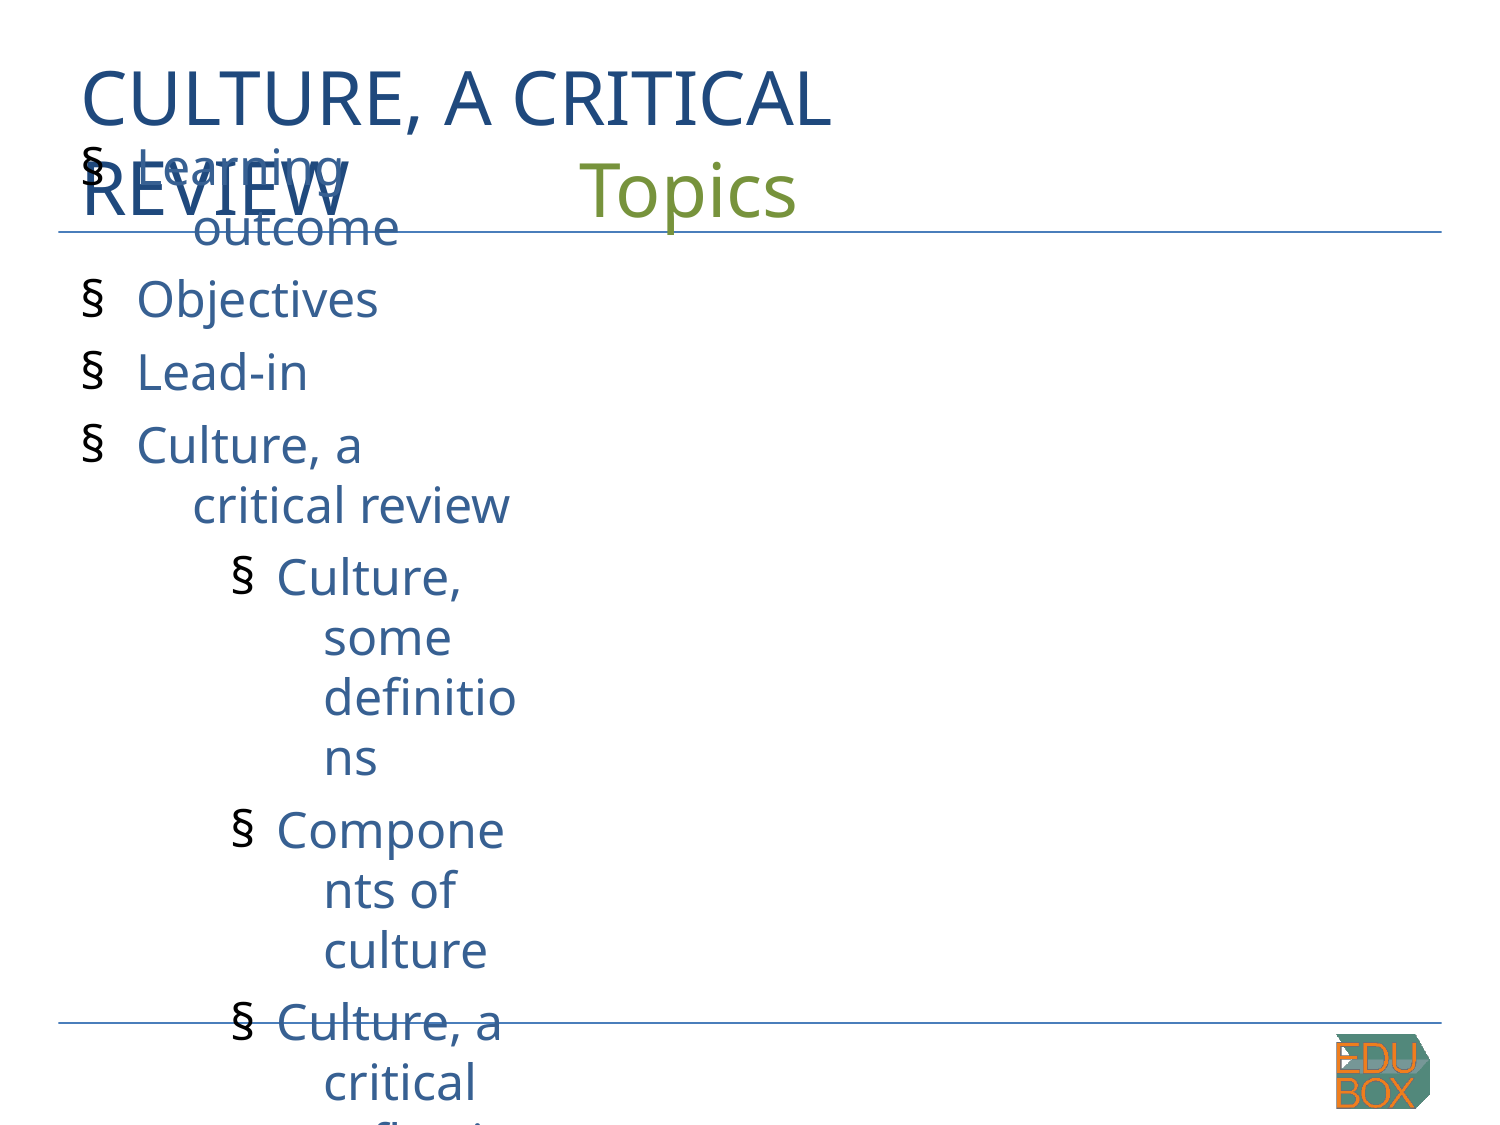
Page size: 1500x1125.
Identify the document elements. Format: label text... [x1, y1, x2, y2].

title CULTURE, A CRITICAL REVIEW [64, 42, 1329, 153]
list Learning outcome Objectives Lead-in Culture, a critical review Culture, some definitions Components of culture Culture, a critical reflection Summary and reflection Assignment Sources [53, 237, 1404, 1024]
picture [1328, 1028, 1437, 1114]
list Topics [64, 127, 1040, 247]
